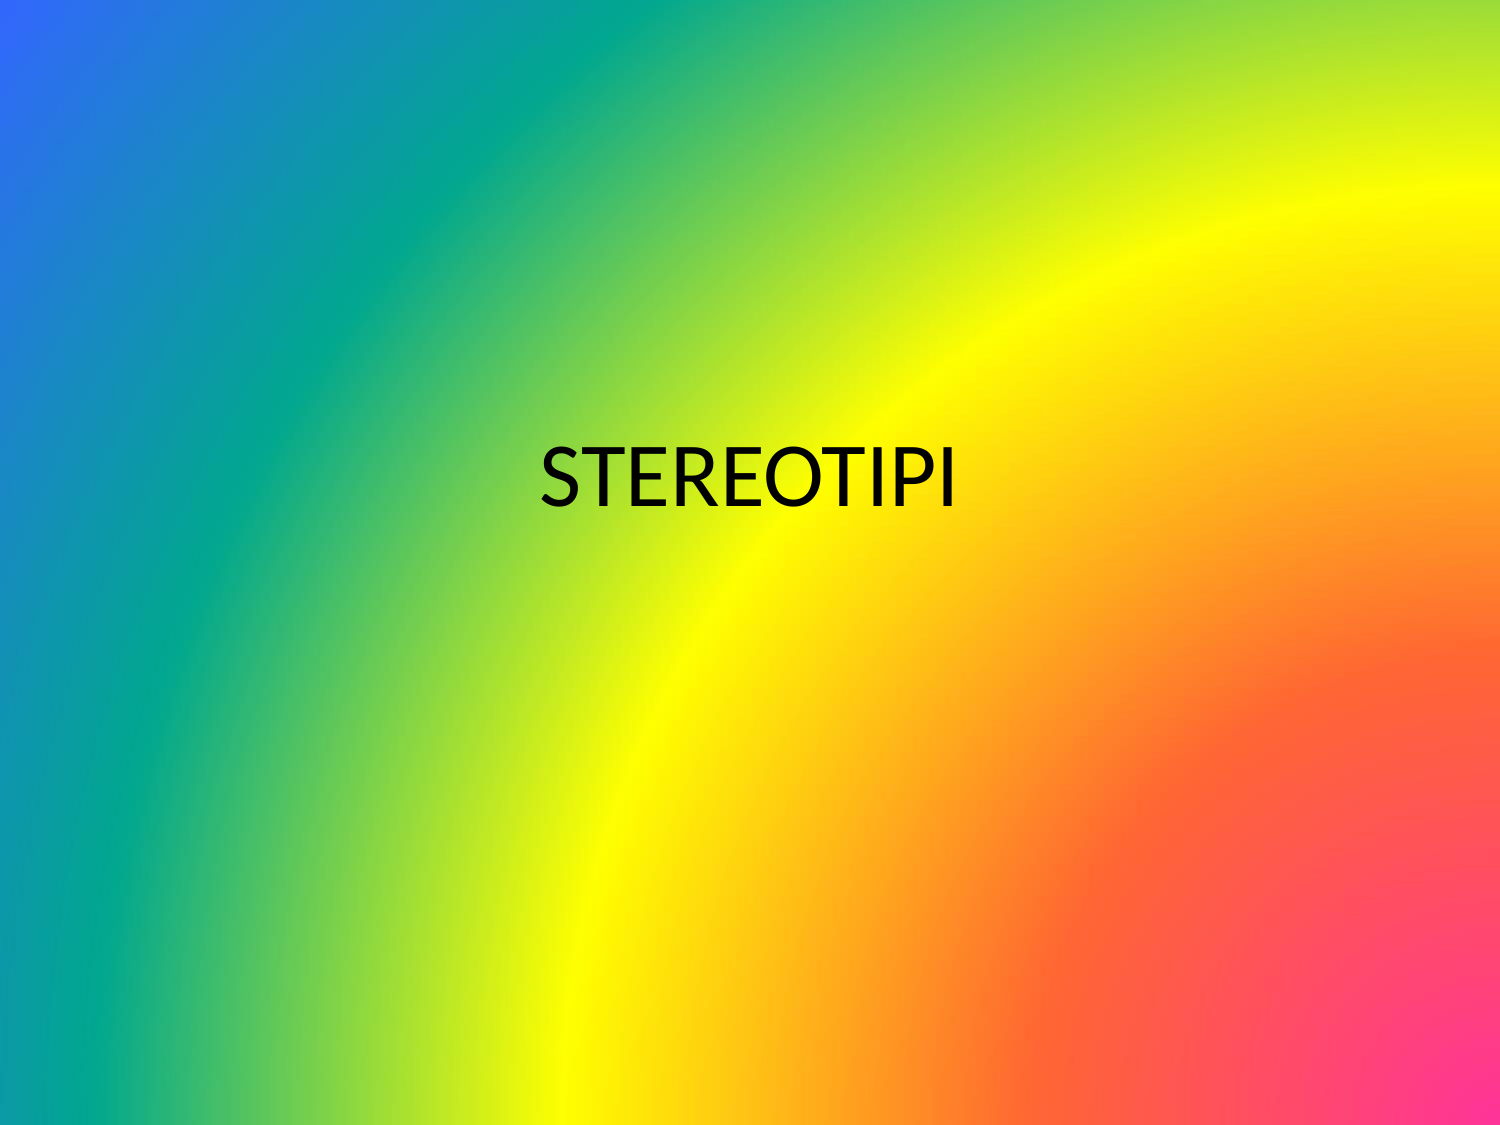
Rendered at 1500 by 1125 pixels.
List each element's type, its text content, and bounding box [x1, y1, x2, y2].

title STEREOTIPI [112, 349, 1388, 591]
picture [0, 0, 1500, 1125]
